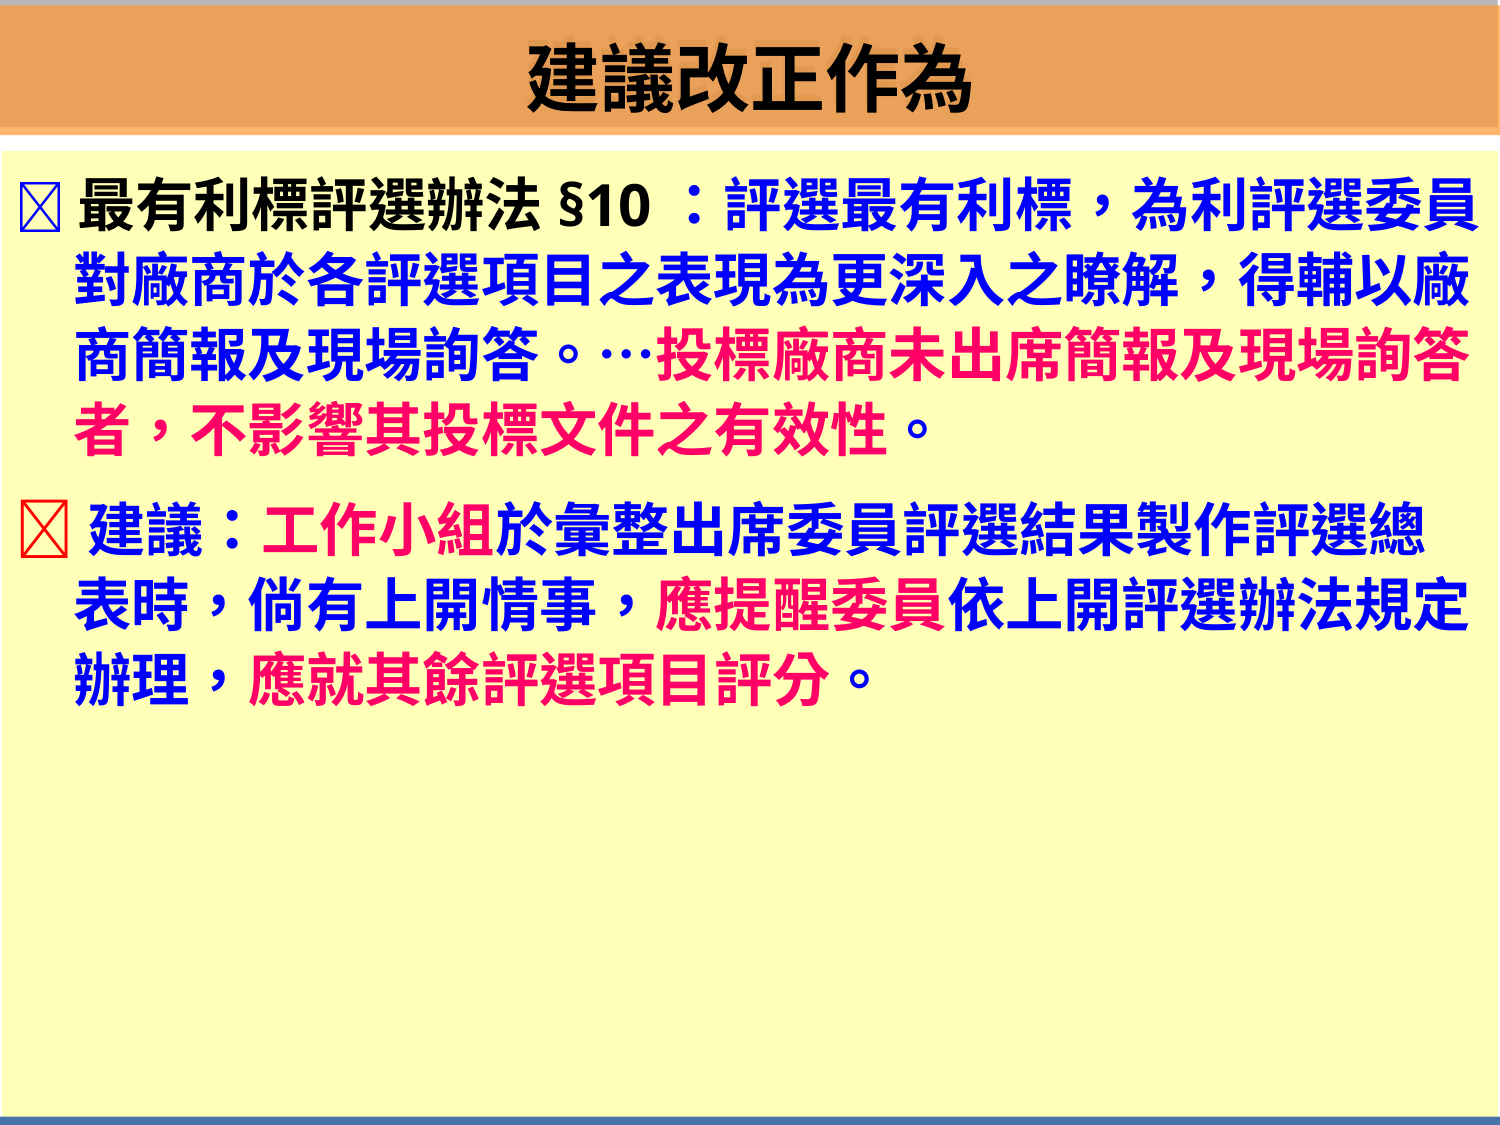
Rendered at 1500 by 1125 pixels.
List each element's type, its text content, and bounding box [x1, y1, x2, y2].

text_box [0, 1116, 1500, 1125]
text_box 建議改正作為 [0, 5, 1500, 136]
text_box 最有利標評選辦法§10：評選最有利標，為利評選委員對廠商於各評選項目之表現為更深入之瞭解，得輔以廠商簡報及現場詢答。…投標廠商未出席簡報及現場詢答者，不影響其投標文件之有效性。 建議：工作小組於彙整出席委員評選結果製作評選總表時，倘有上開情事，應提醒委員依上開評選辦法規定辦理，應就其餘評選項目評分。 [0, 148, 1500, 1116]
